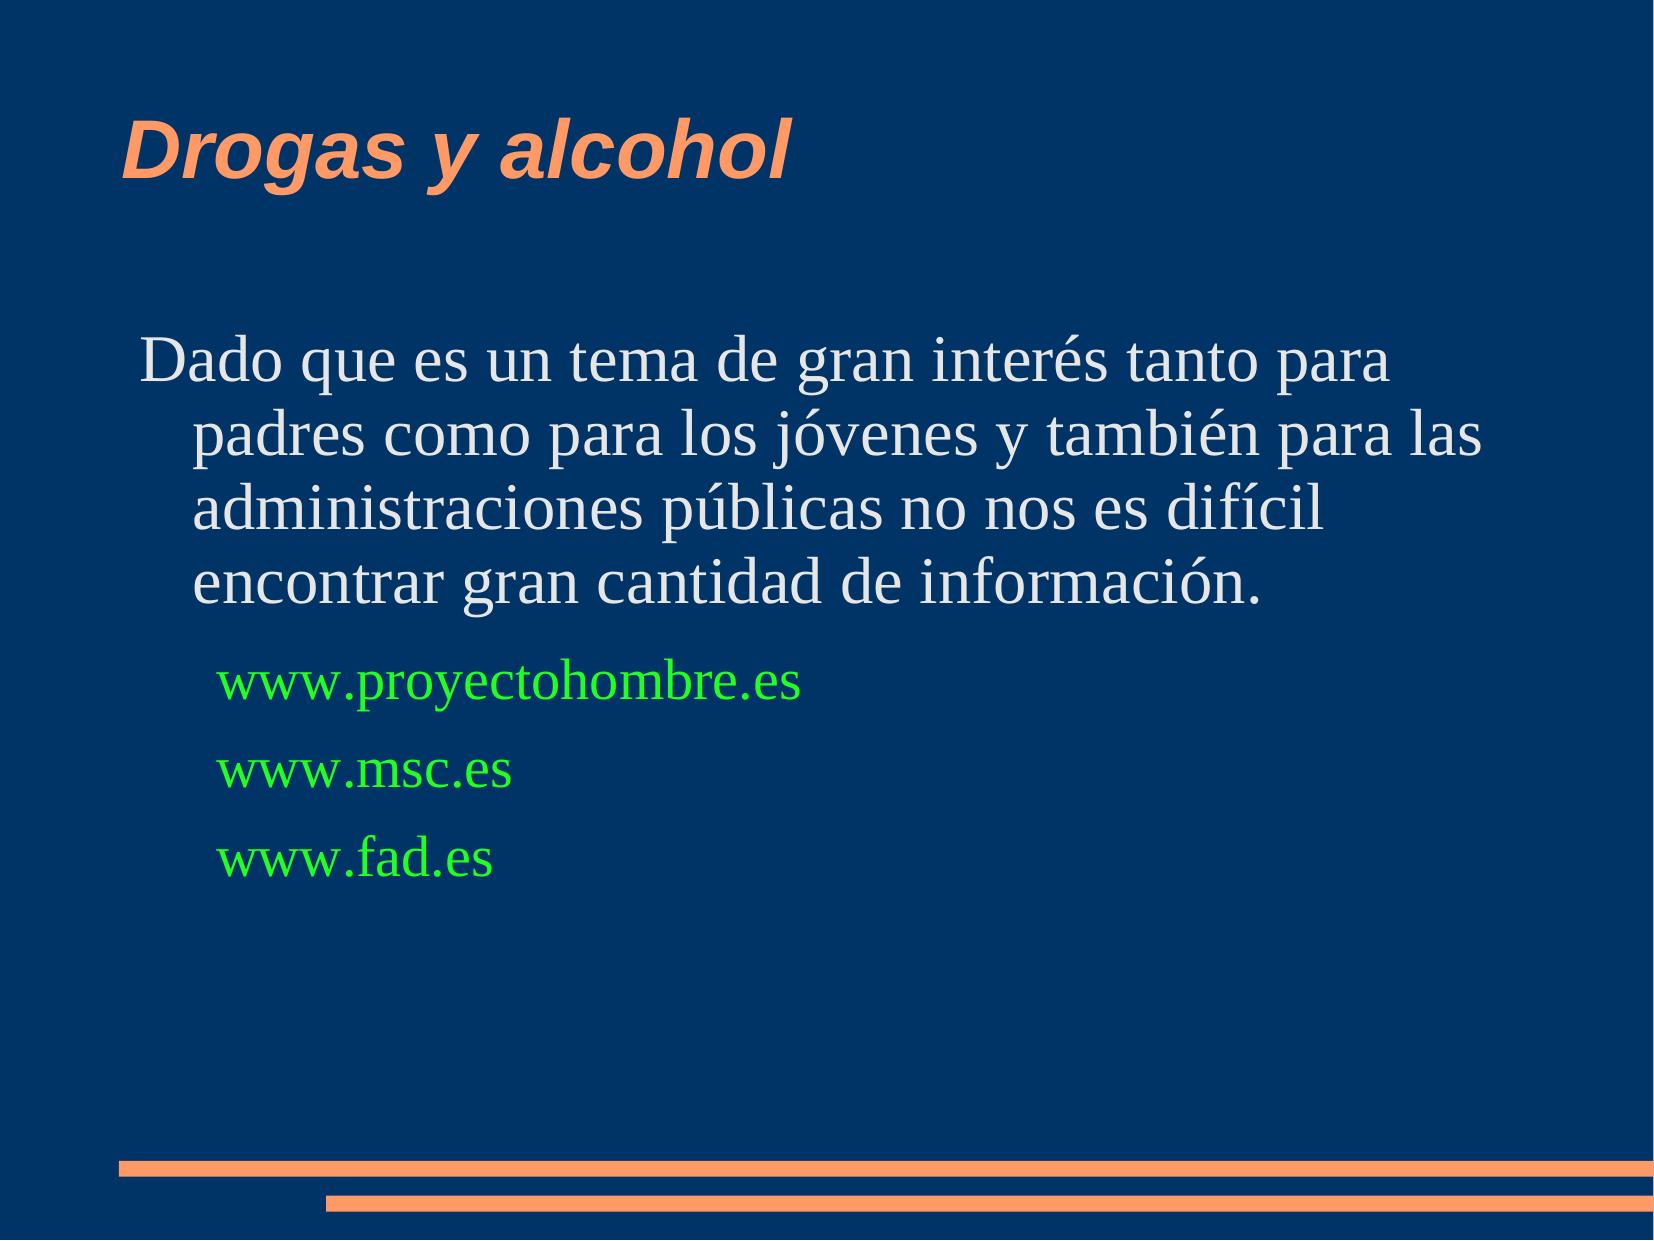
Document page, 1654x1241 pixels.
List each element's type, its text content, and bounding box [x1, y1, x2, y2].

title Drogas y alcohol [121, 46, 1534, 254]
list Dado que es un tema de gran interés tanto para padres como para los jóvenes y también para las administraciones públicas no nos es difícil encontrar gran cantidad de información. www.proyectohombre.es www.msc.es www.fad.es [121, 322, 1561, 1118]
